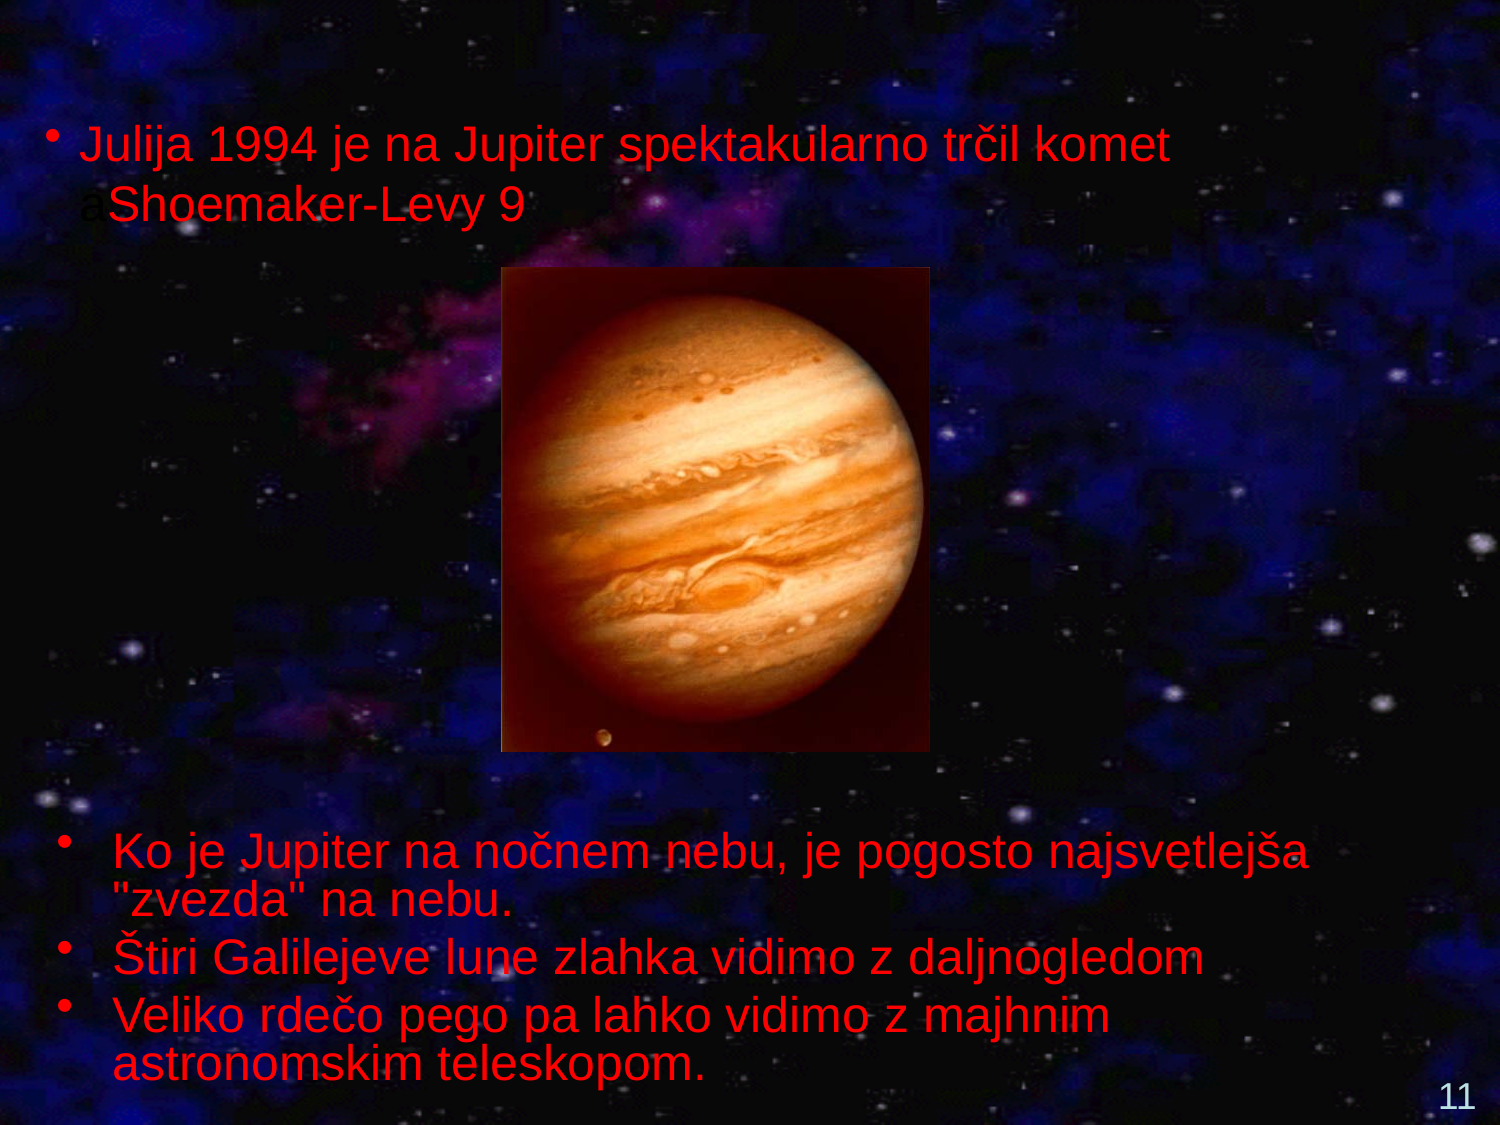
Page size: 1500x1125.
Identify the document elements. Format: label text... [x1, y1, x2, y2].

picture [0, 0, 1500, 1125]
list Ko je Jupiter na nočnem nebu, je pogosto najsvetlejša "zvezda" na nebu. Štiri Galilejeve lune zlahka vidimo z daljnogledom Veliko rdečo pego pa lahko vidimo z majhnim astronomskim teleskopom. [41, 822, 1415, 1125]
text_box 11 [1423, 1064, 1500, 1125]
title Julija 1994 je na Jupiter spektakularno trčil komet aShoemaker-Levy 9 [29, 113, 1439, 230]
